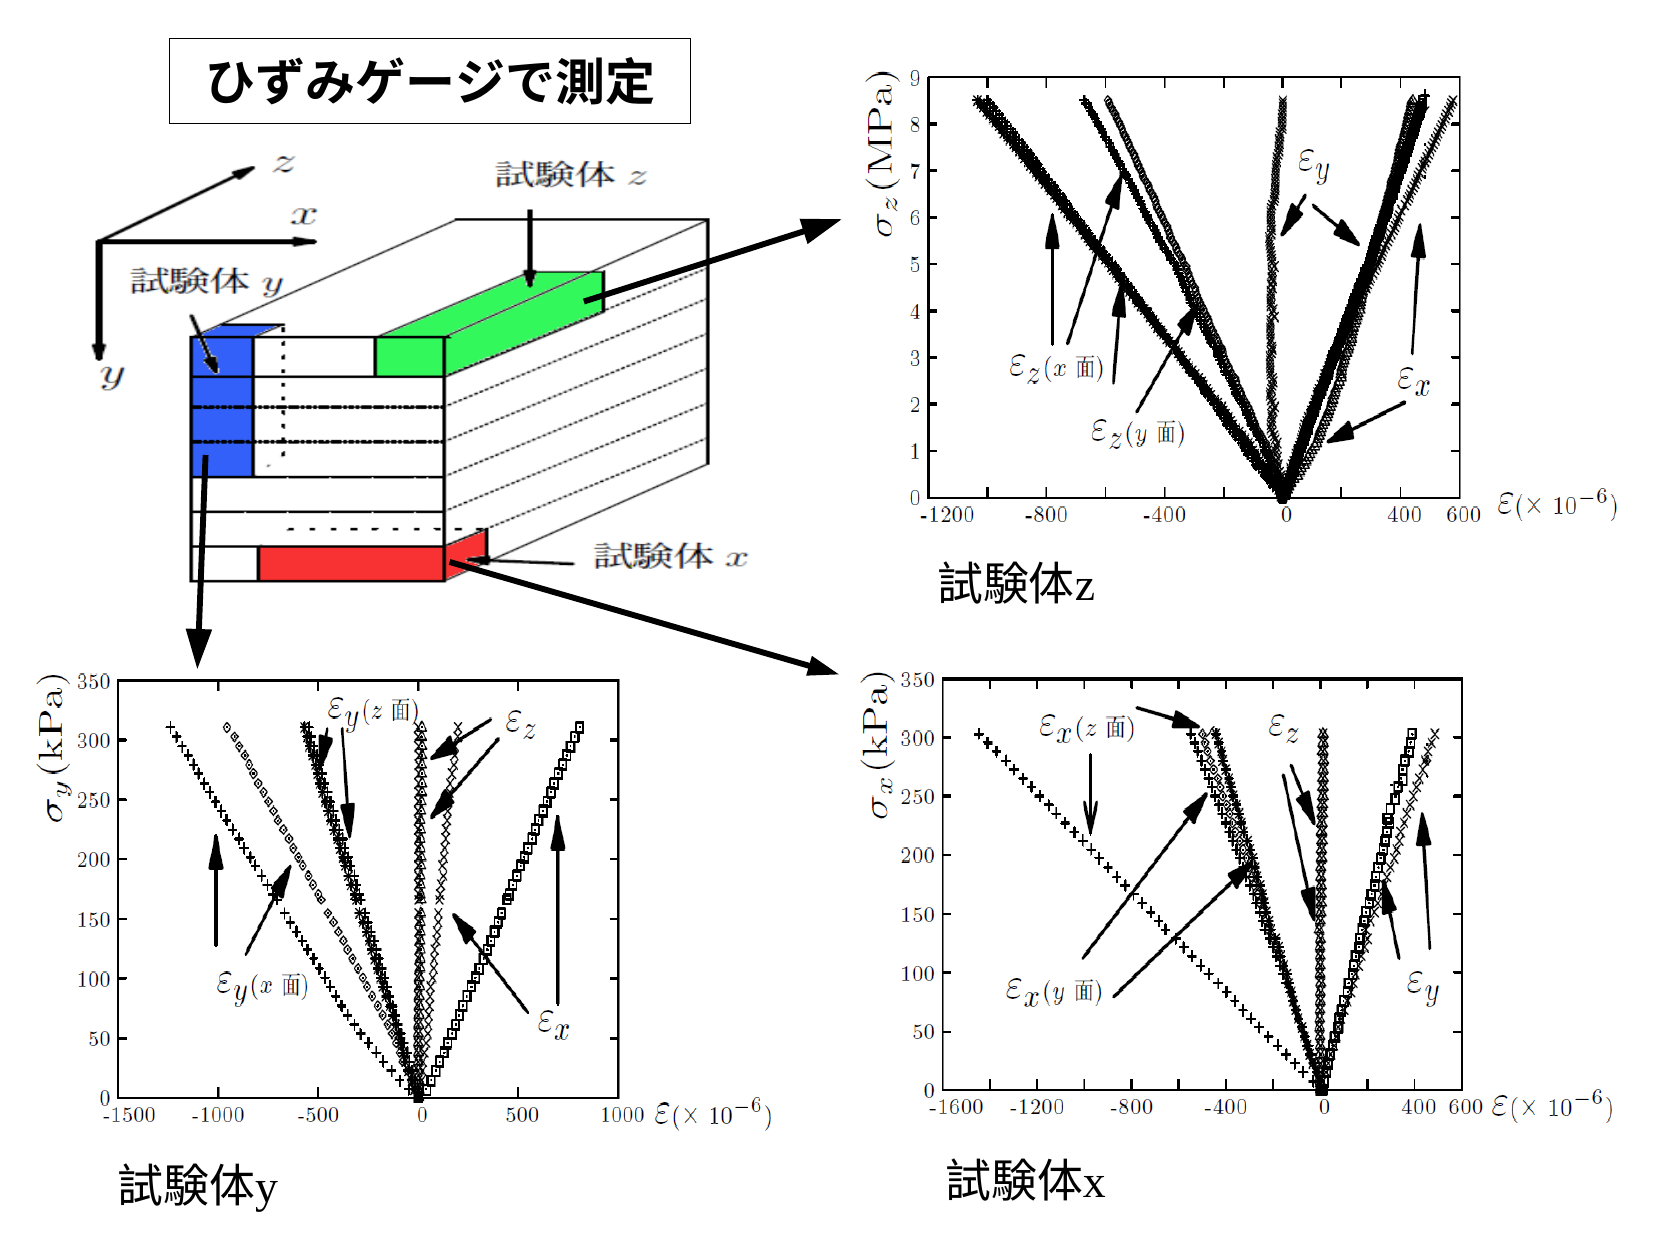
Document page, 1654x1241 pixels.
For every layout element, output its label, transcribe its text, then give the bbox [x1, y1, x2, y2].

text_box 試験体z [937, 550, 1096, 610]
picture [50, 139, 779, 590]
picture [30, 663, 776, 1138]
text_box 試験体x [945, 1148, 1107, 1208]
picture [852, 641, 1618, 1133]
text_box ひずみゲージで測定 [169, 38, 691, 124]
picture [858, 63, 1621, 528]
text_box 試験体y [117, 1153, 279, 1213]
